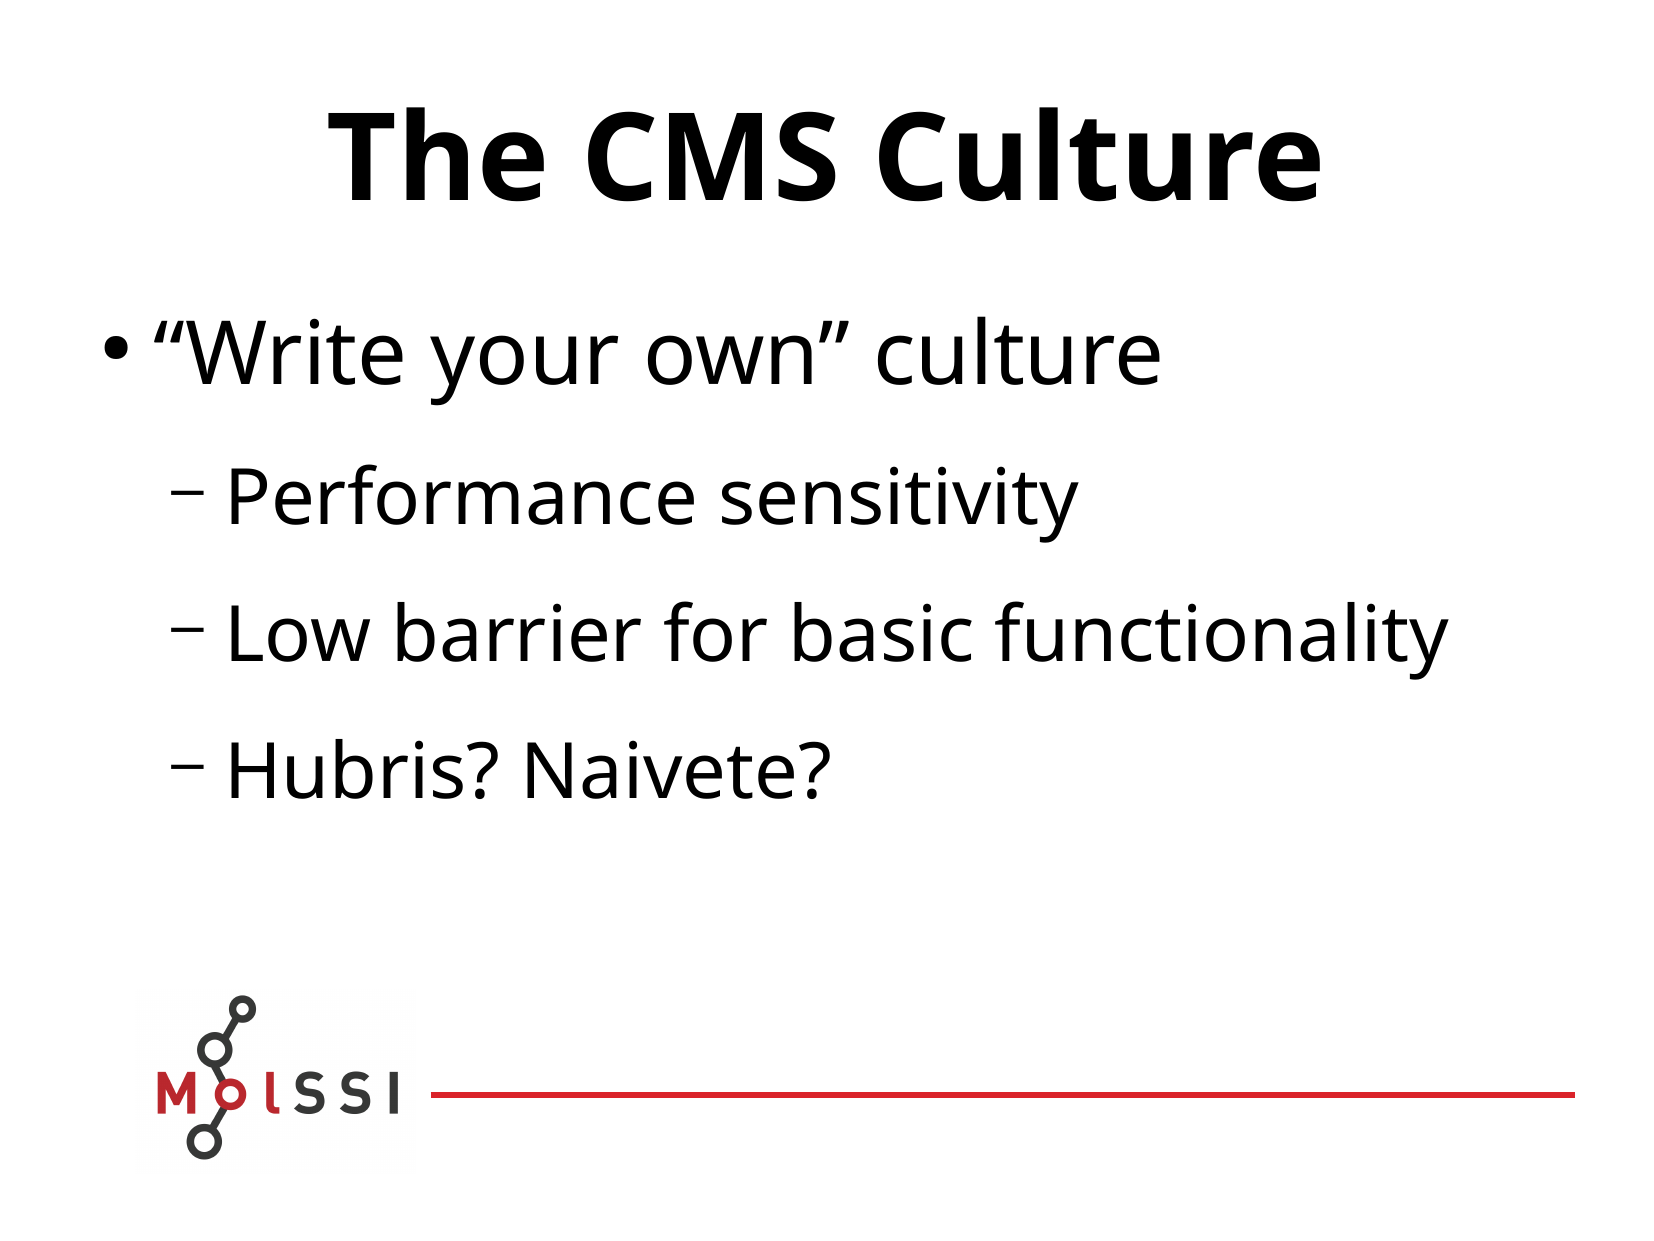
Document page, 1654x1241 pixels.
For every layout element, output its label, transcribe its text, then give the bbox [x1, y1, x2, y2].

title The CMS Culture [82, 49, 1571, 257]
picture [135, 991, 416, 1174]
list “Write your own” culture Performance sensitivity Low barrier for basic functionality Hubris? Naivete? [82, 290, 1571, 991]
